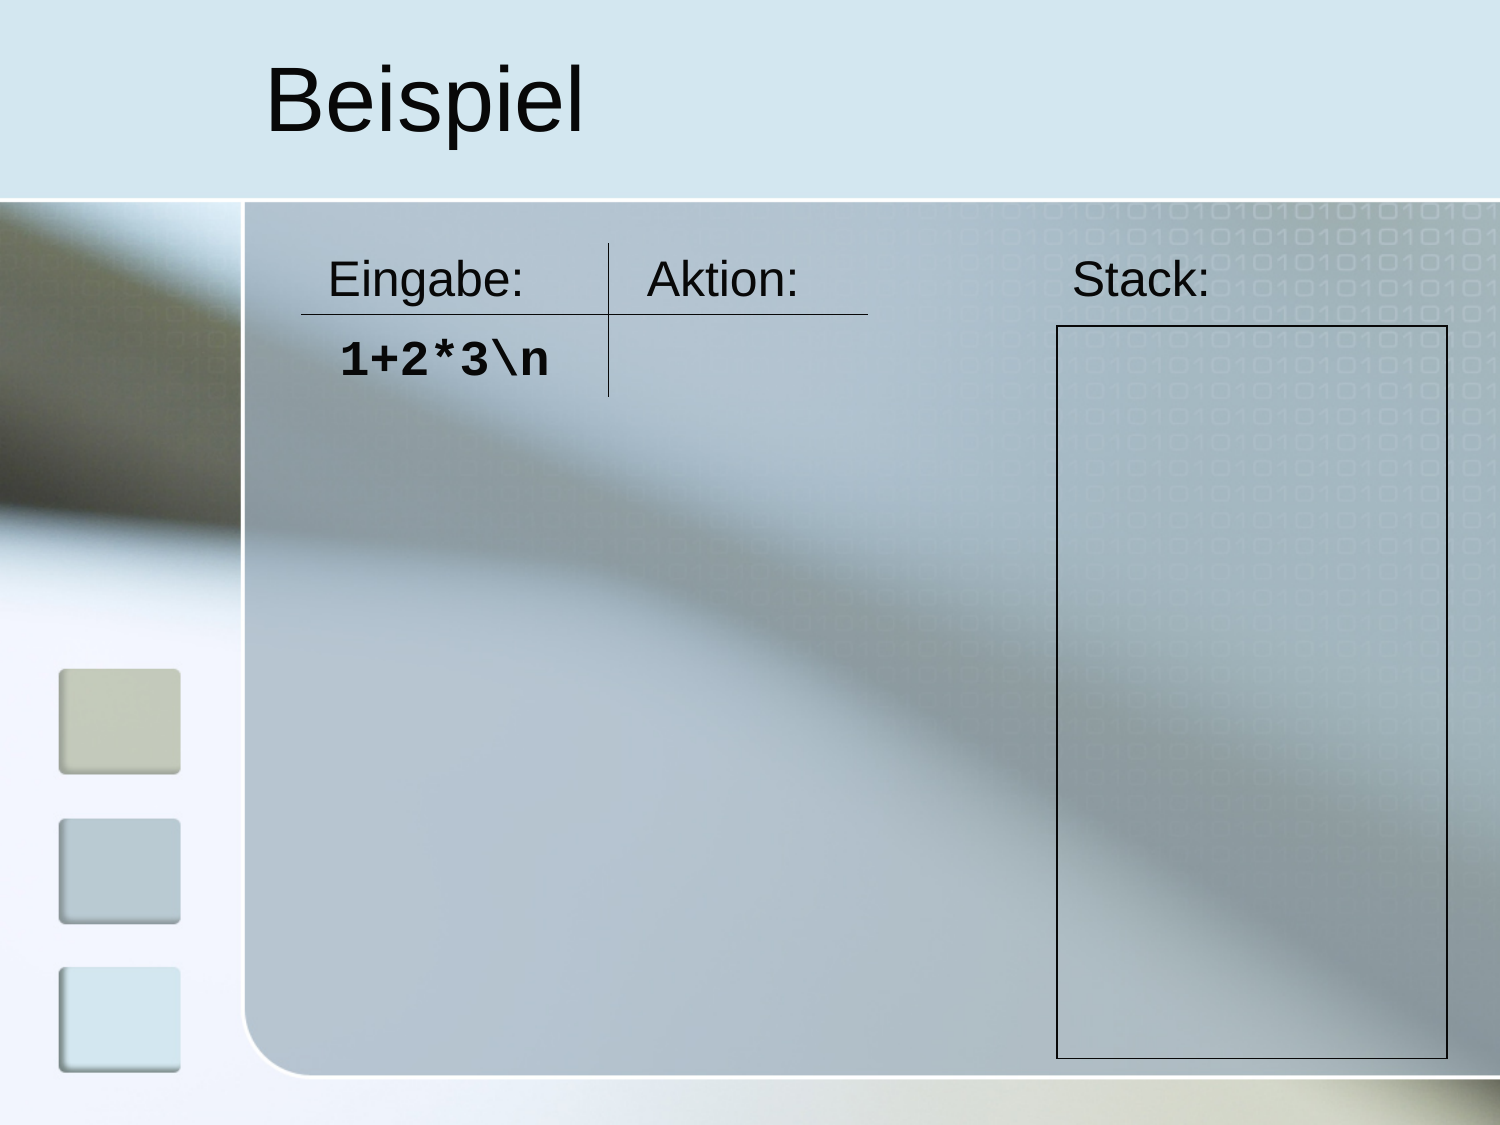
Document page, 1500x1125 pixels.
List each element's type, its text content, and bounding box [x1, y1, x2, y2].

text_box Eingabe: [312, 243, 550, 314]
text_box 1+2*3\n [324, 326, 585, 399]
text_box Stack: [1057, 243, 1459, 315]
title Beispiel [249, 12, 1461, 188]
text_box Aktion: [632, 243, 822, 314]
picture [0, 0, 1500, 1125]
